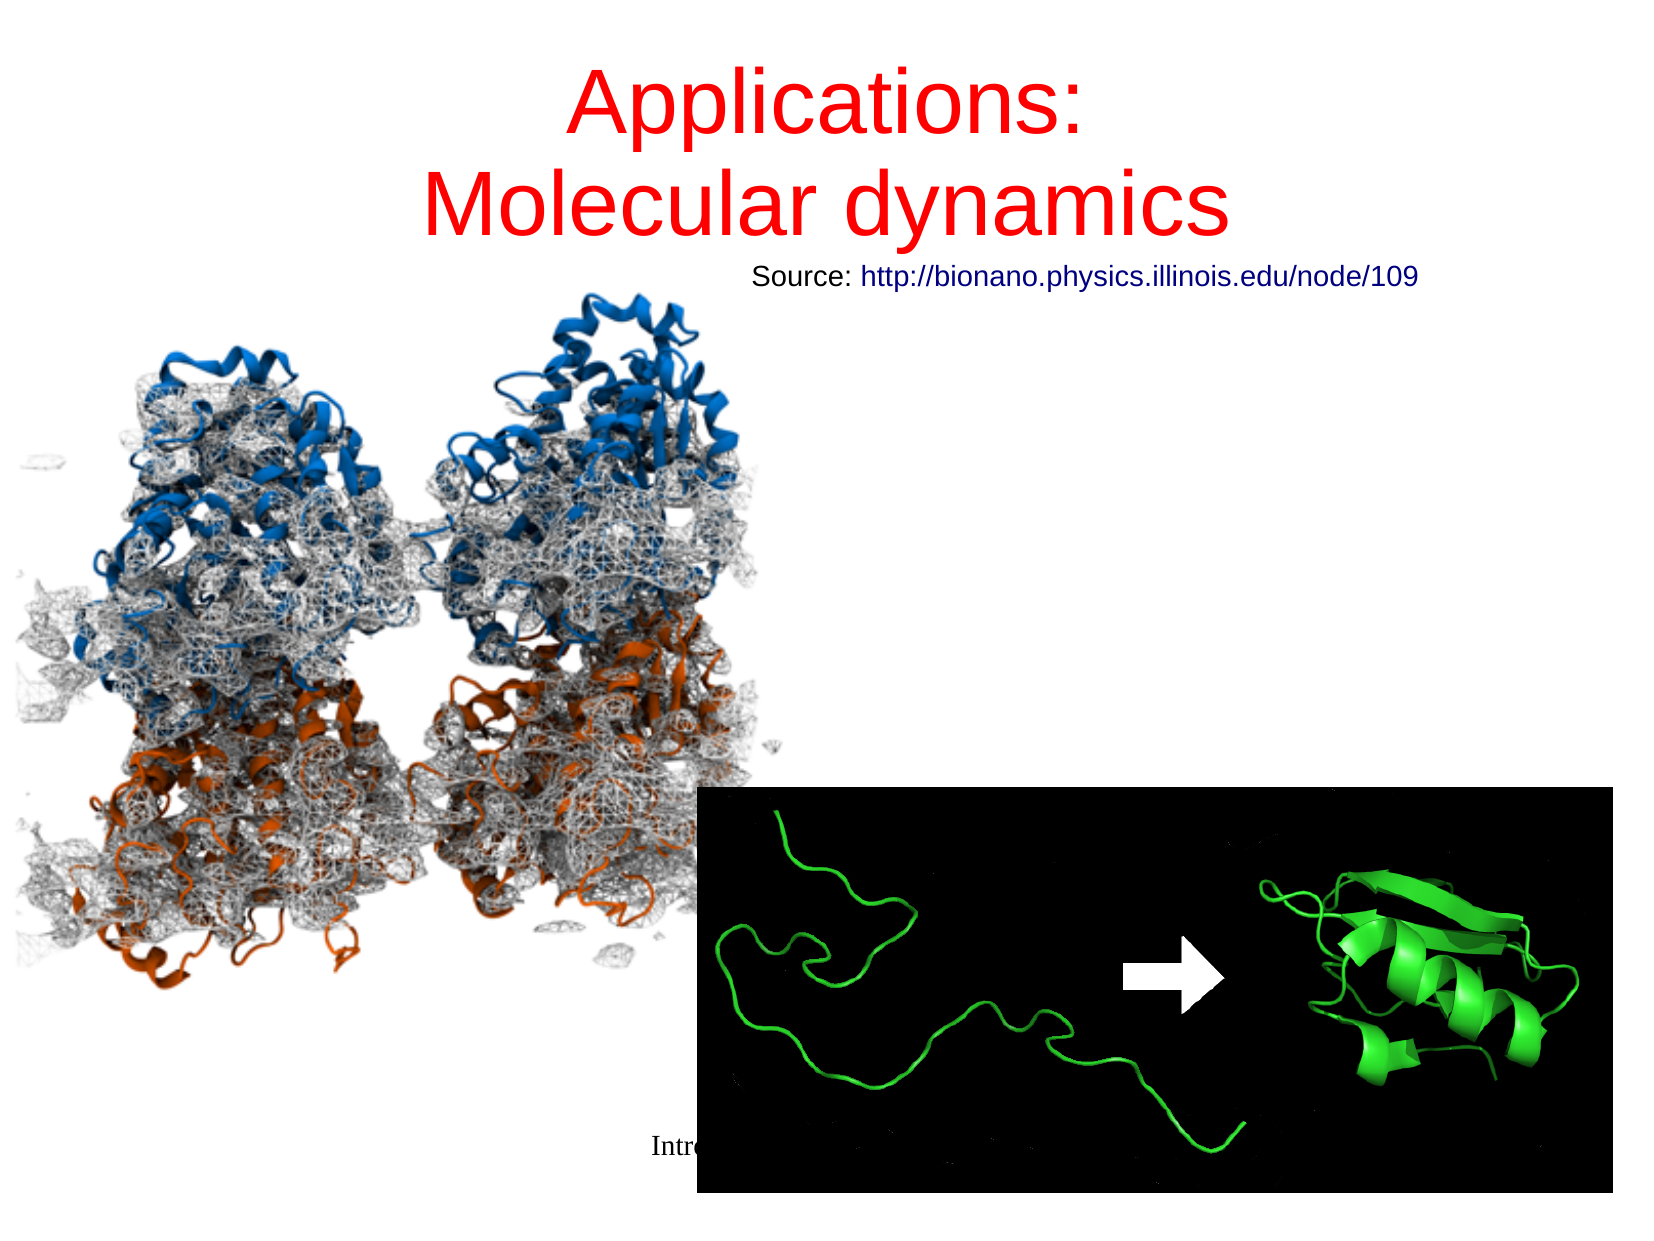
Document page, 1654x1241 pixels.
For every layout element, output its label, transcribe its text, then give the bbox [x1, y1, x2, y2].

picture [0, 279, 1613, 1193]
text_box Source: http://bionano.physics.illinois.edu/node/109 [736, 252, 1444, 301]
title Applications: Molecular dynamics [82, 49, 1571, 257]
